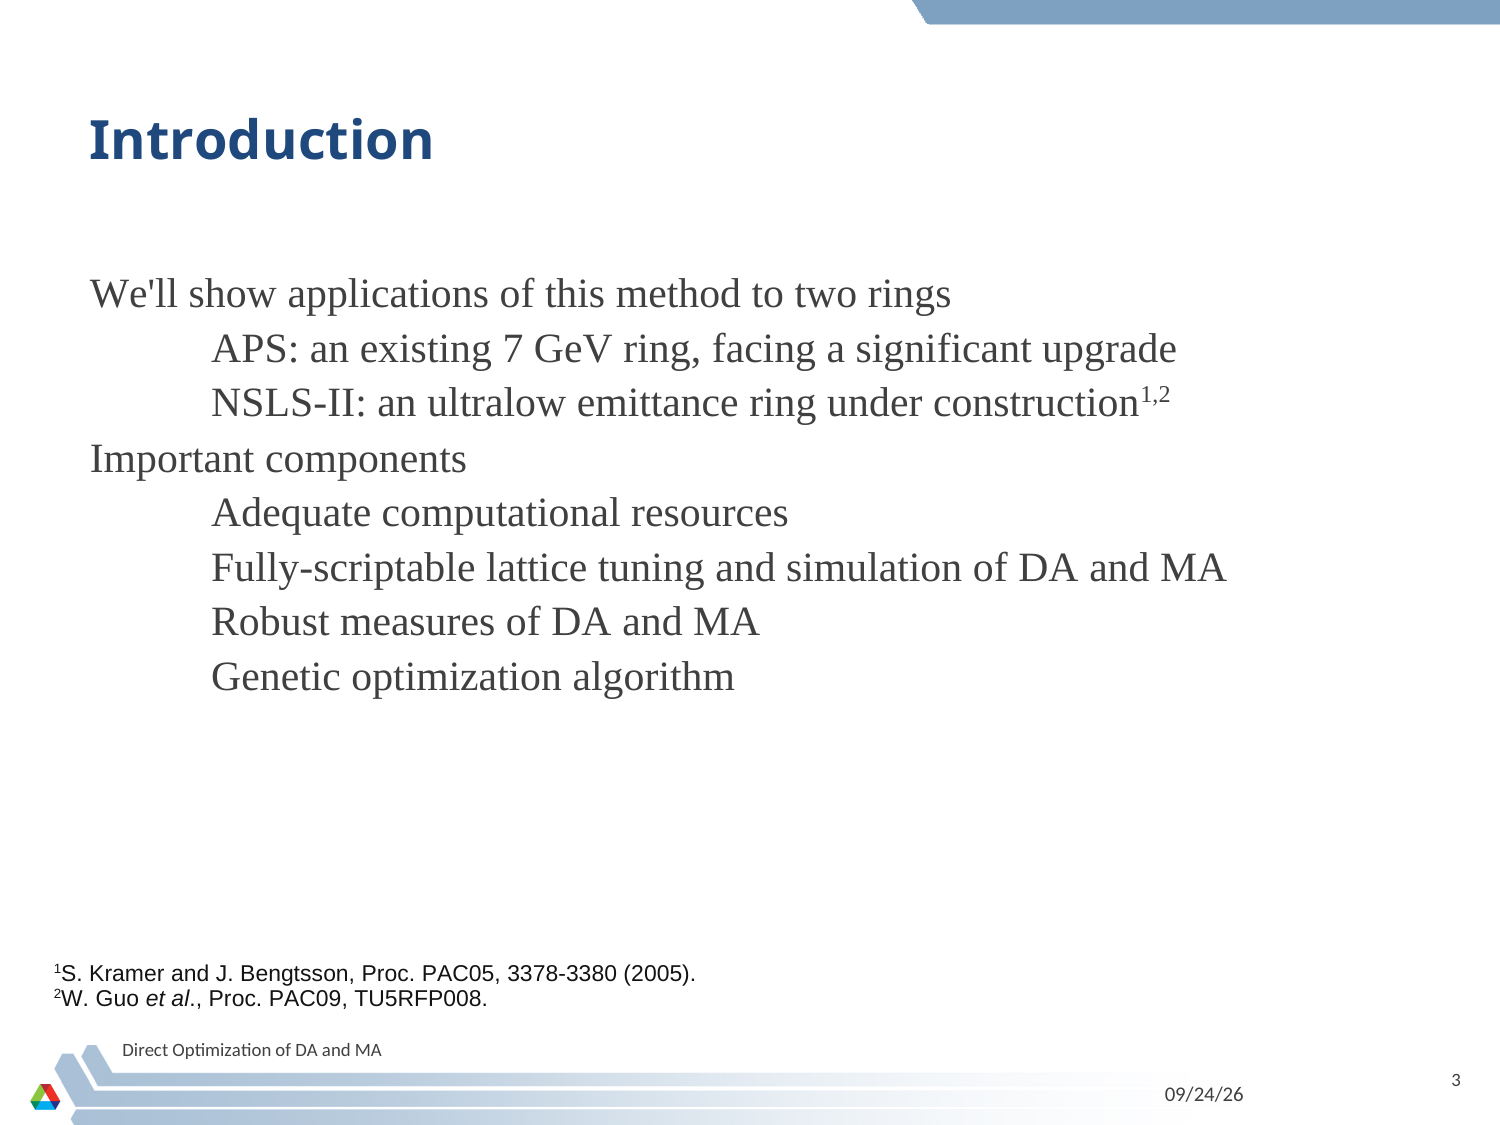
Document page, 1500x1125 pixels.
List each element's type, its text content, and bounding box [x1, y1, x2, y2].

list We'll show applications of this method to two rings APS: an existing 7 GeV ring, facing a significant upgrade NSLS-II: an ultralow emittance ring under construction1,2 Important components Adequate computational resources Fully-scriptable lattice tuning and simulation of DA and MA Robust measures of DA and MA Genetic optimization algorithm [75, 262, 1426, 1021]
picture [0, 1037, 1500, 1125]
picture [0, 0, 1500, 26]
title Introduction [75, 37, 1426, 241]
text_box 1S. Kramer and J. Bengtsson, Proc. PAC05, 3378-3380 (2005). 2W. Guo et al., Proc. PAC09, TU5RFP008. [39, 952, 1309, 1021]
